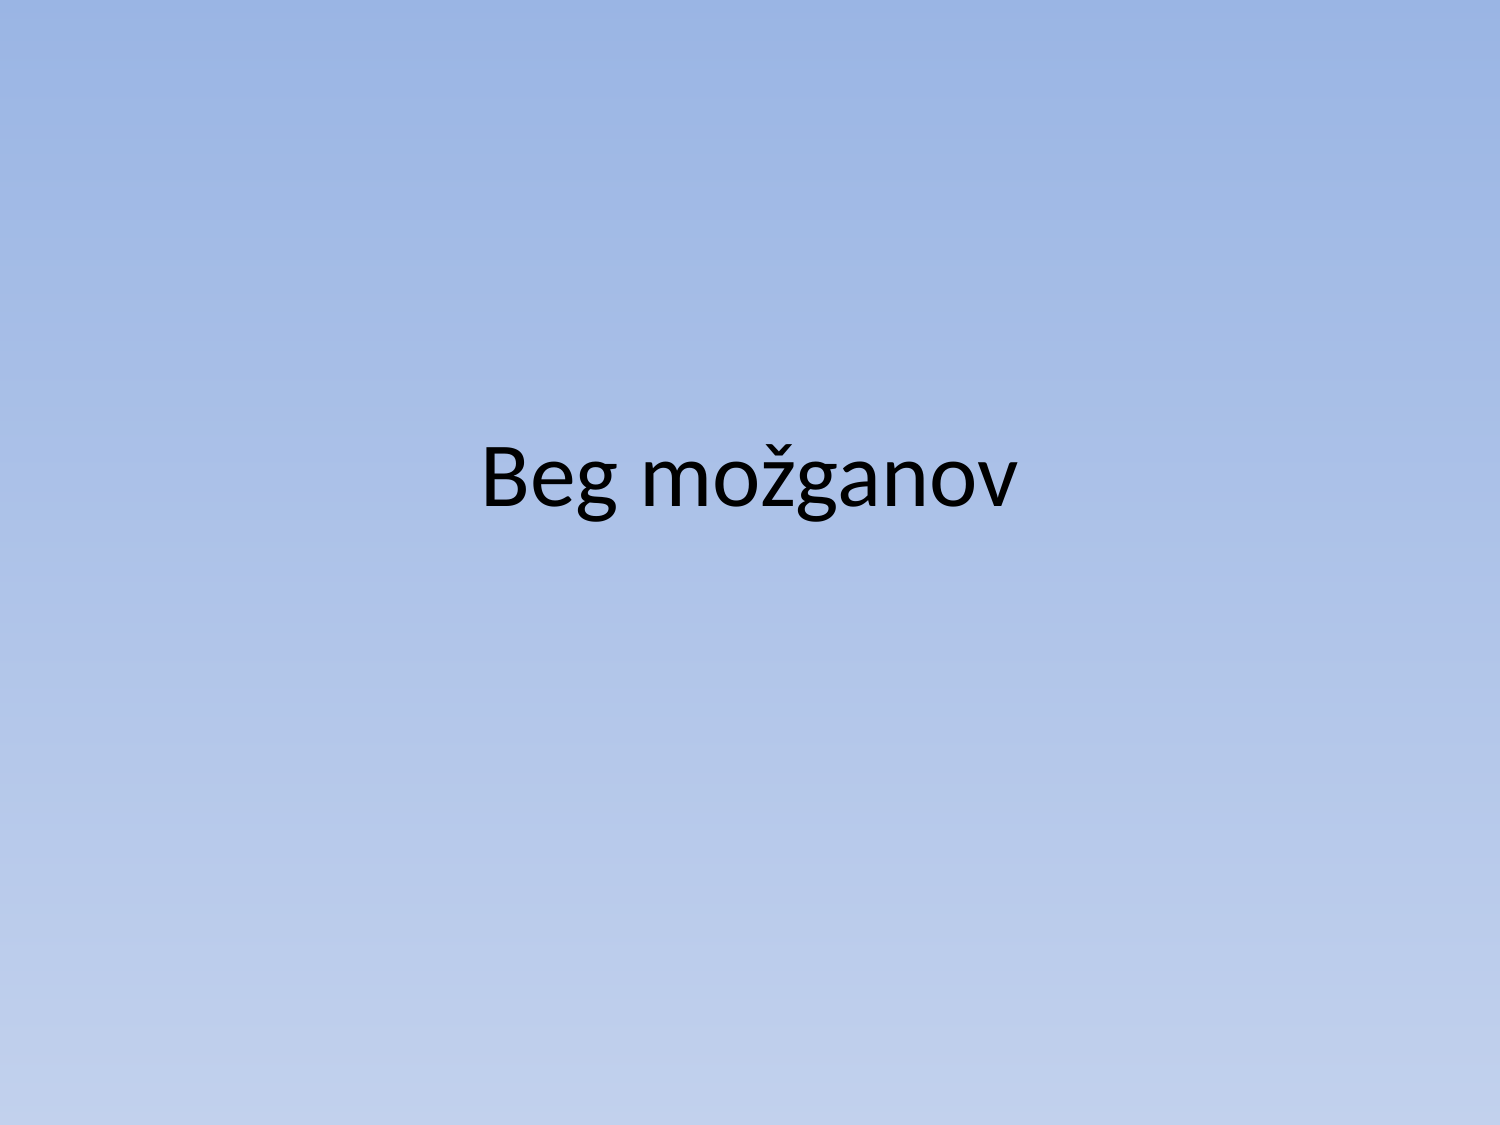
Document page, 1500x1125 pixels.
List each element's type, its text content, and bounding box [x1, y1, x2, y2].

title Beg možganov [112, 349, 1388, 591]
